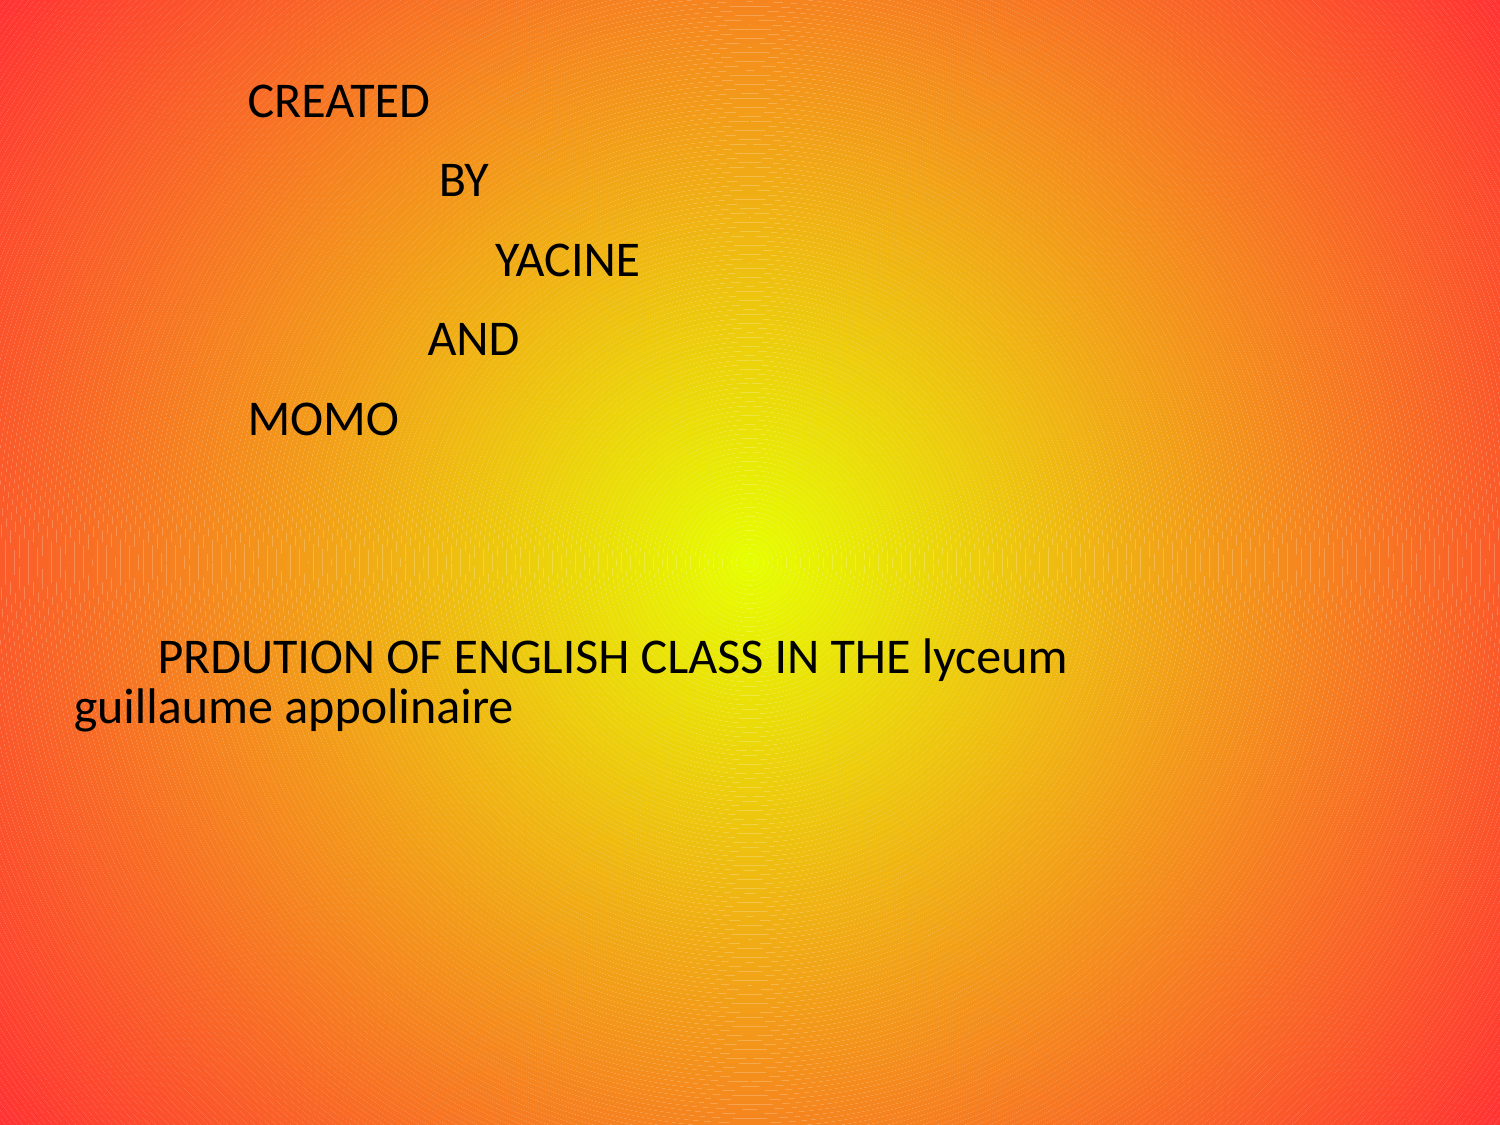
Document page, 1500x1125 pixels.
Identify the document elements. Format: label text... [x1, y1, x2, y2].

list CREATED BY YACINE AND MOMO PRDUTION OF ENGLISH CLASS IN THE lyceum guillaume appolinaire [0, 0, 1500, 1125]
